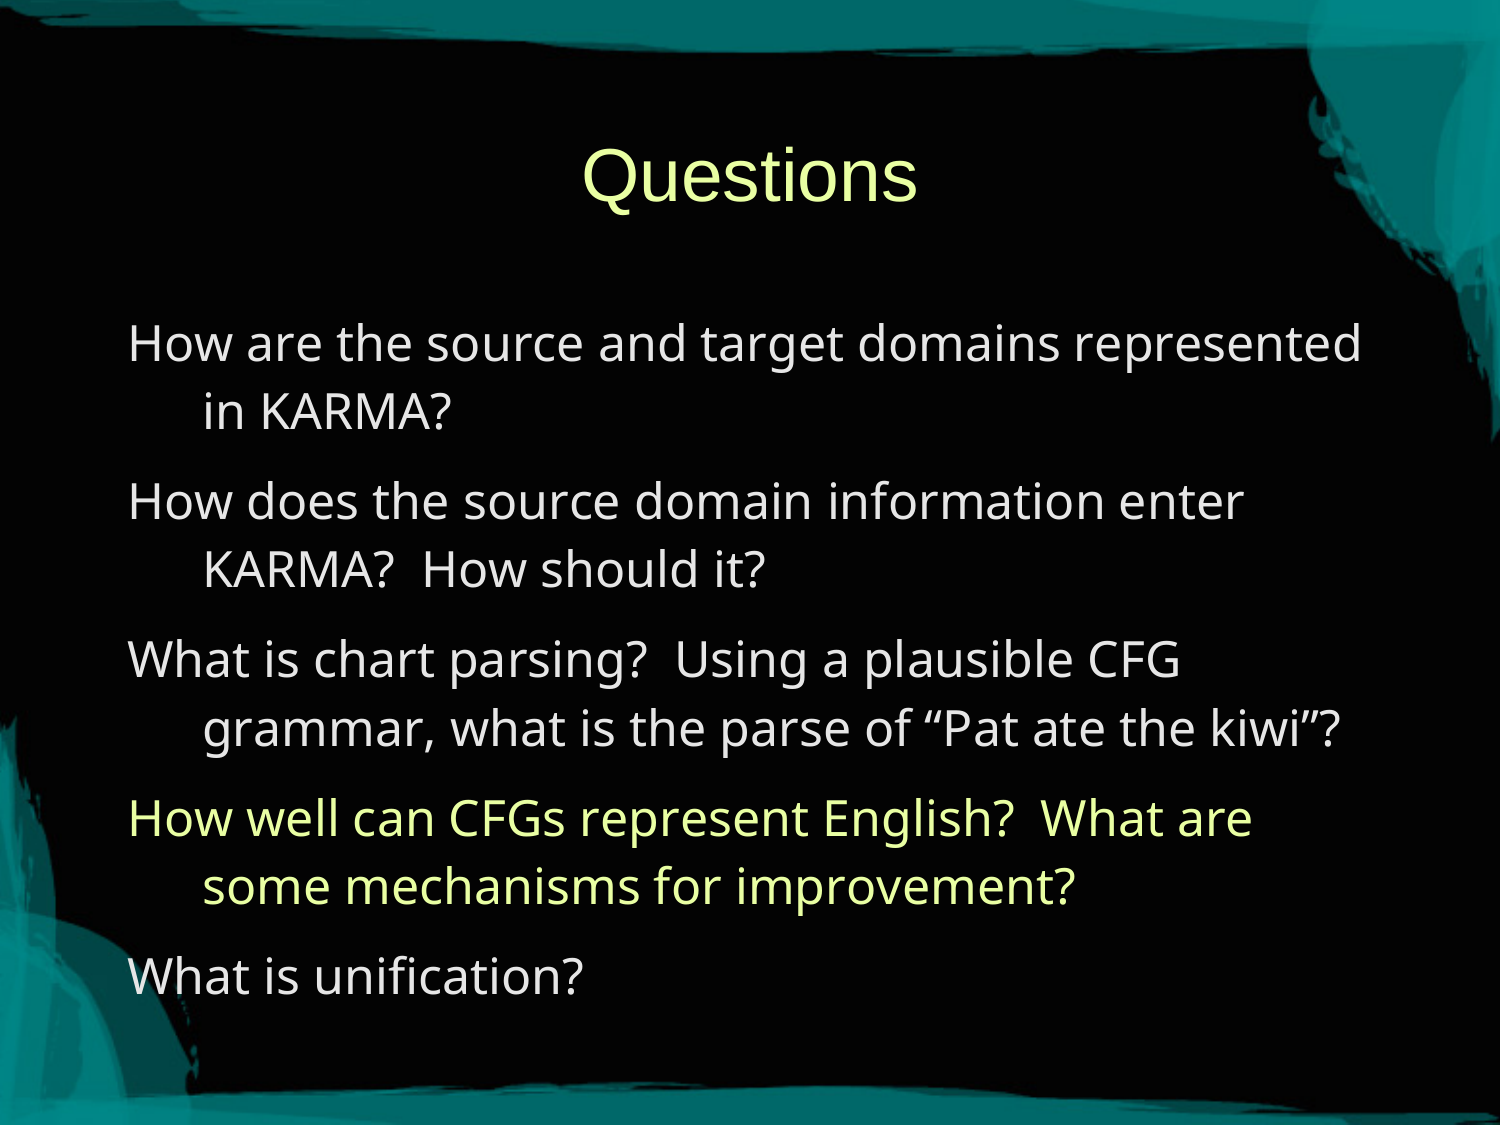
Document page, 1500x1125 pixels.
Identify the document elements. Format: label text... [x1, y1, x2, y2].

picture [0, 0, 1500, 1125]
title Questions [112, 87, 1388, 263]
list How are the source and target domains represented in KARMA? How does the source domain information enter KARMA? How should it? What is chart parsing? Using a plausible CFG grammar, what is the parse of “Pat ate the kiwi”? How well can CFGs represent English? What are some mechanisms for improvement? What is unification? [112, 299, 1388, 1071]
